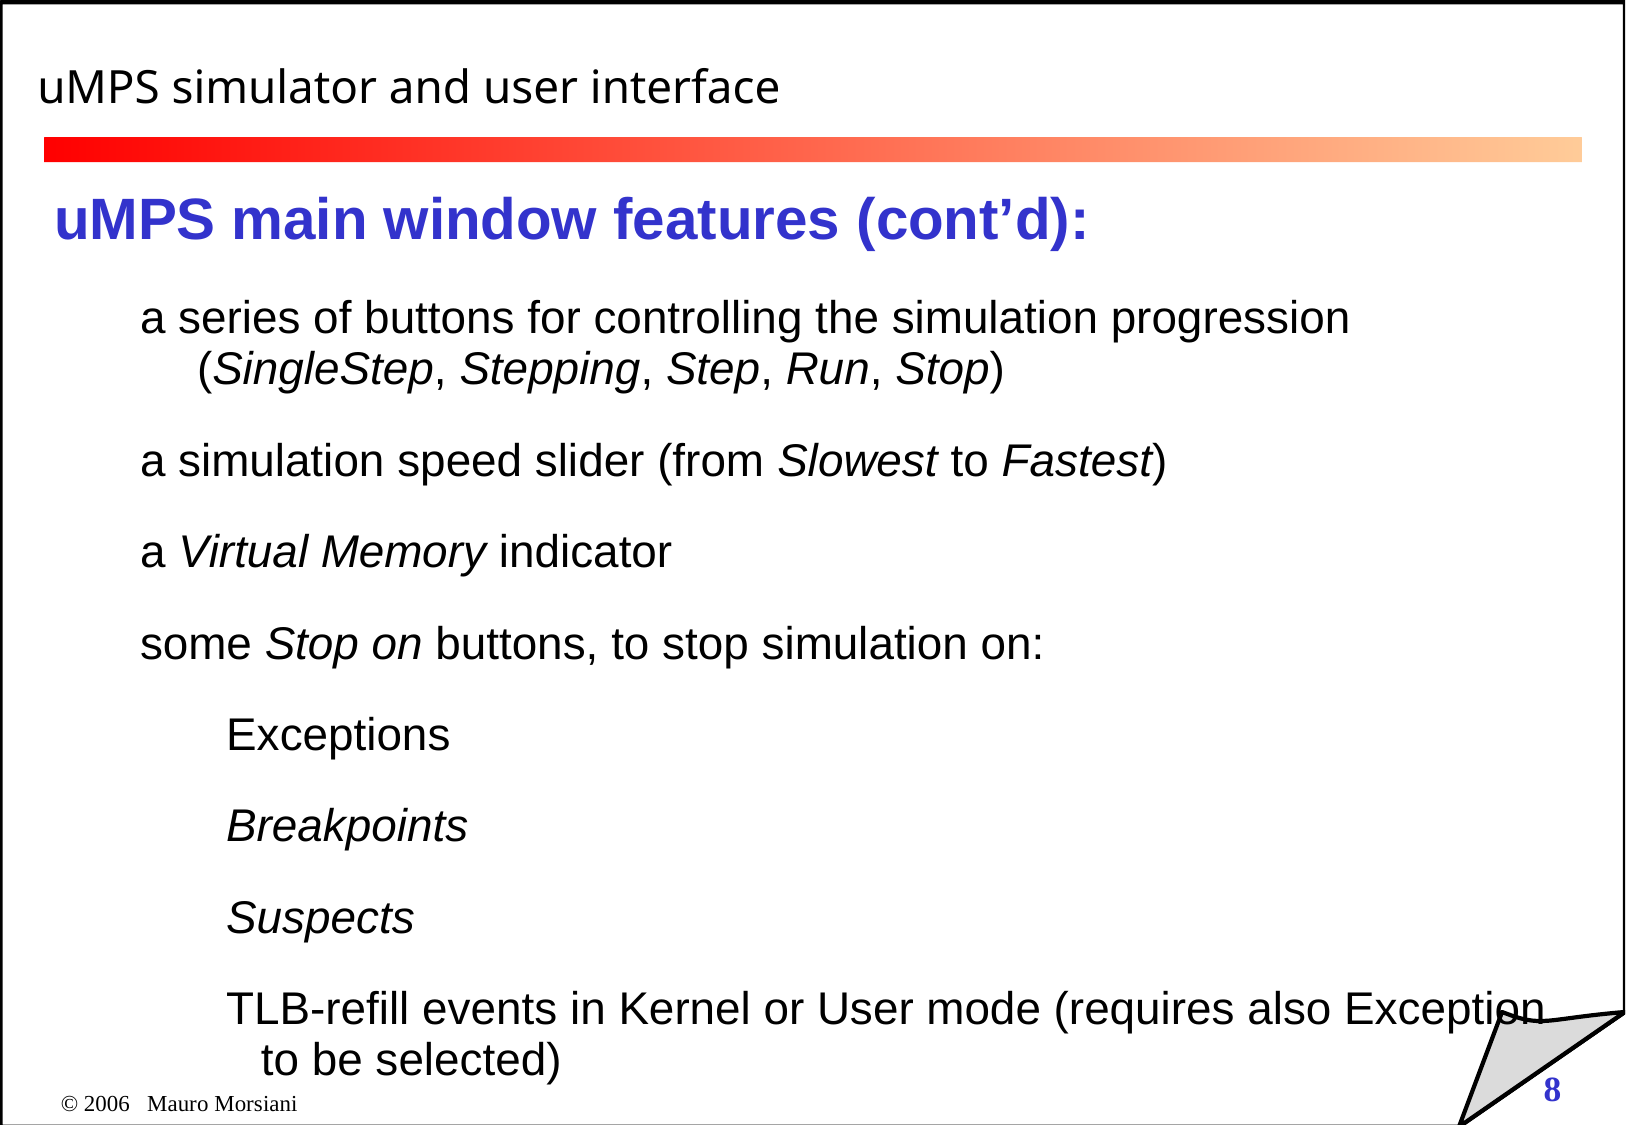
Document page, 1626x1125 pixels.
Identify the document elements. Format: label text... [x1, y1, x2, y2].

list uMPS main window features (cont’d): a series of buttons for controlling the simulation progression (SingleStep, Stepping, Step, Run, Stop) a simulation speed slider (from Slowest to Fastest) a Virtual Memory indicator some Stop on buttons, to stop simulation on: Exceptions Breakpoints Suspects TLB-refill events in Kernel or User mode (requires also Exception to be selected) [54, 187, 1571, 1125]
title uMPS simulator and user interface [37, 44, 1588, 131]
